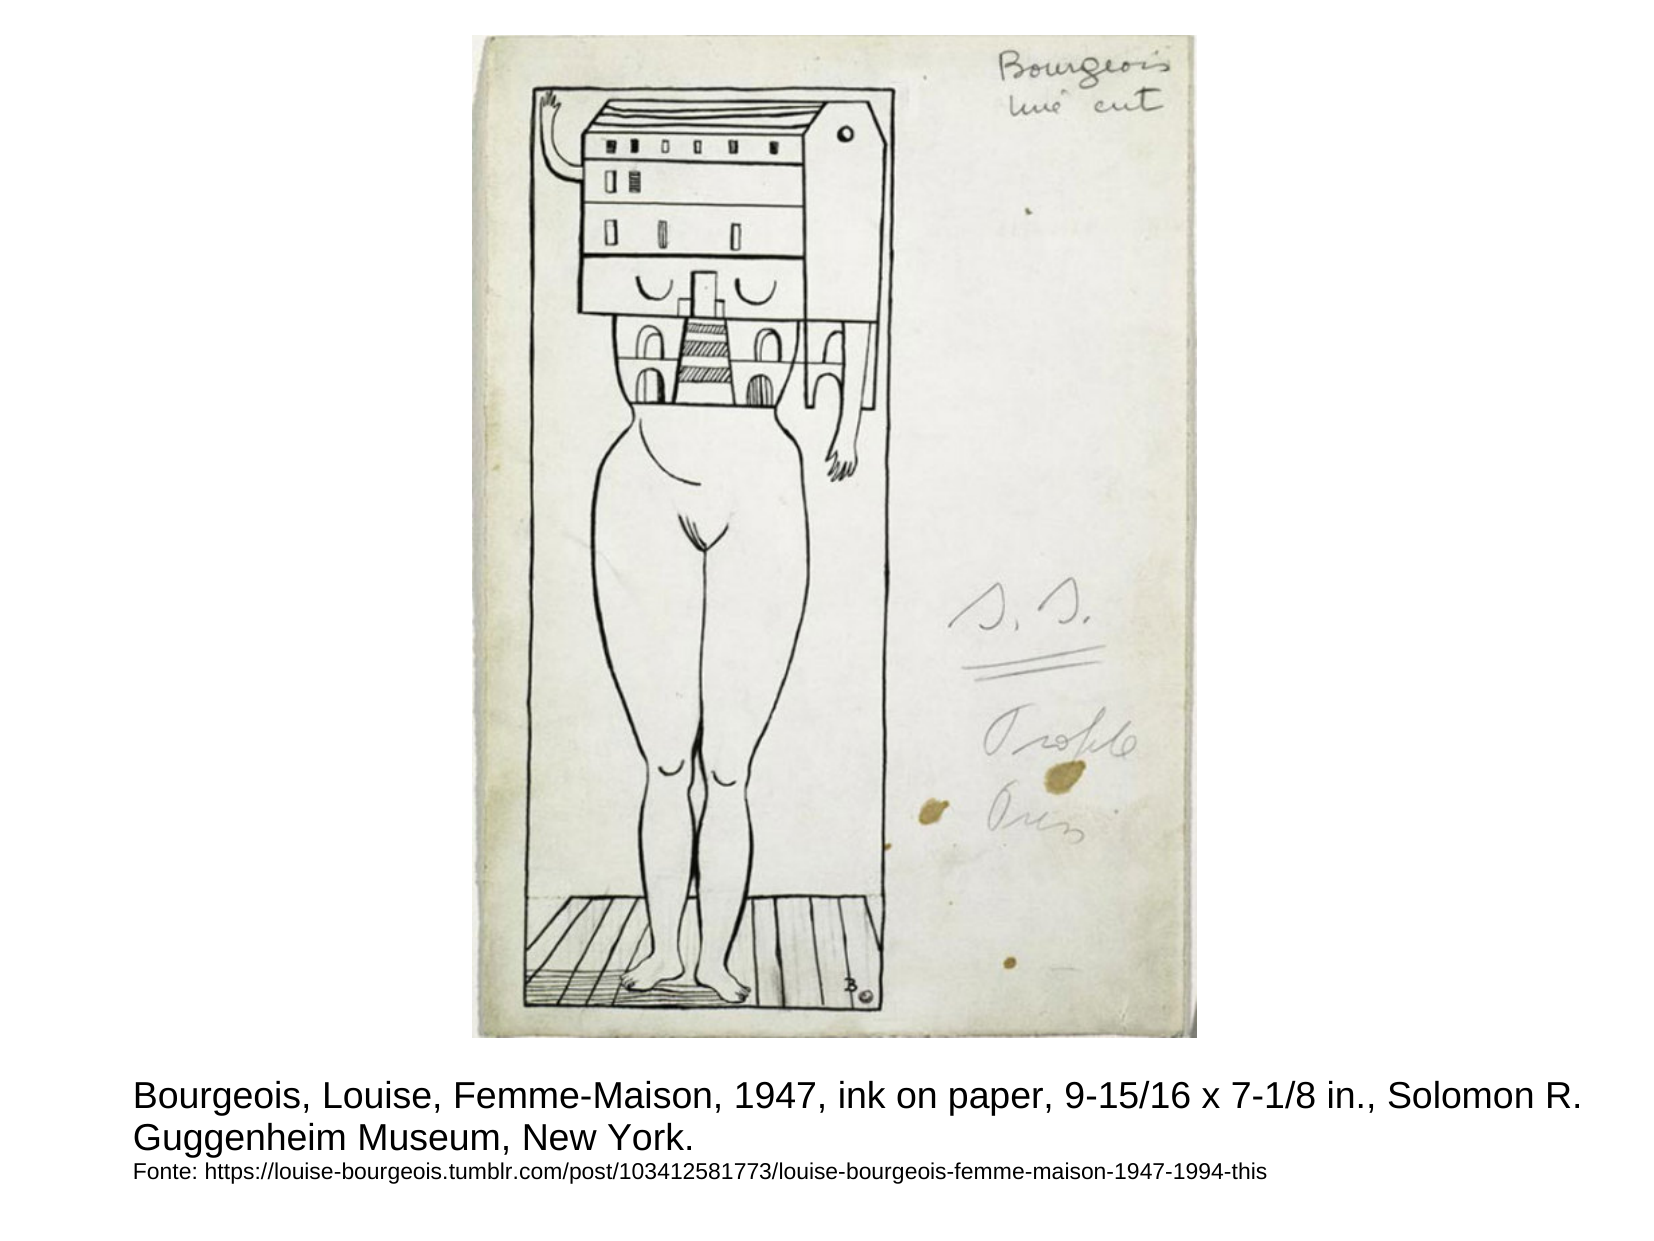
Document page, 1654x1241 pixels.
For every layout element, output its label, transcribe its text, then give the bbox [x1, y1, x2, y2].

picture [472, 35, 1197, 1038]
text_box Bourgeois, Louise, Femme-Maison, 1947, ink on paper, 9-15/16 x 7-1/8 in., Solomon R. Guggenheim Museum, New York. Fonte: https://louise-bourgeois.tumblr.com/post/103412581773/louise-bourgeois-femme-maison-1947-1994-this [118, 1065, 1607, 1123]
